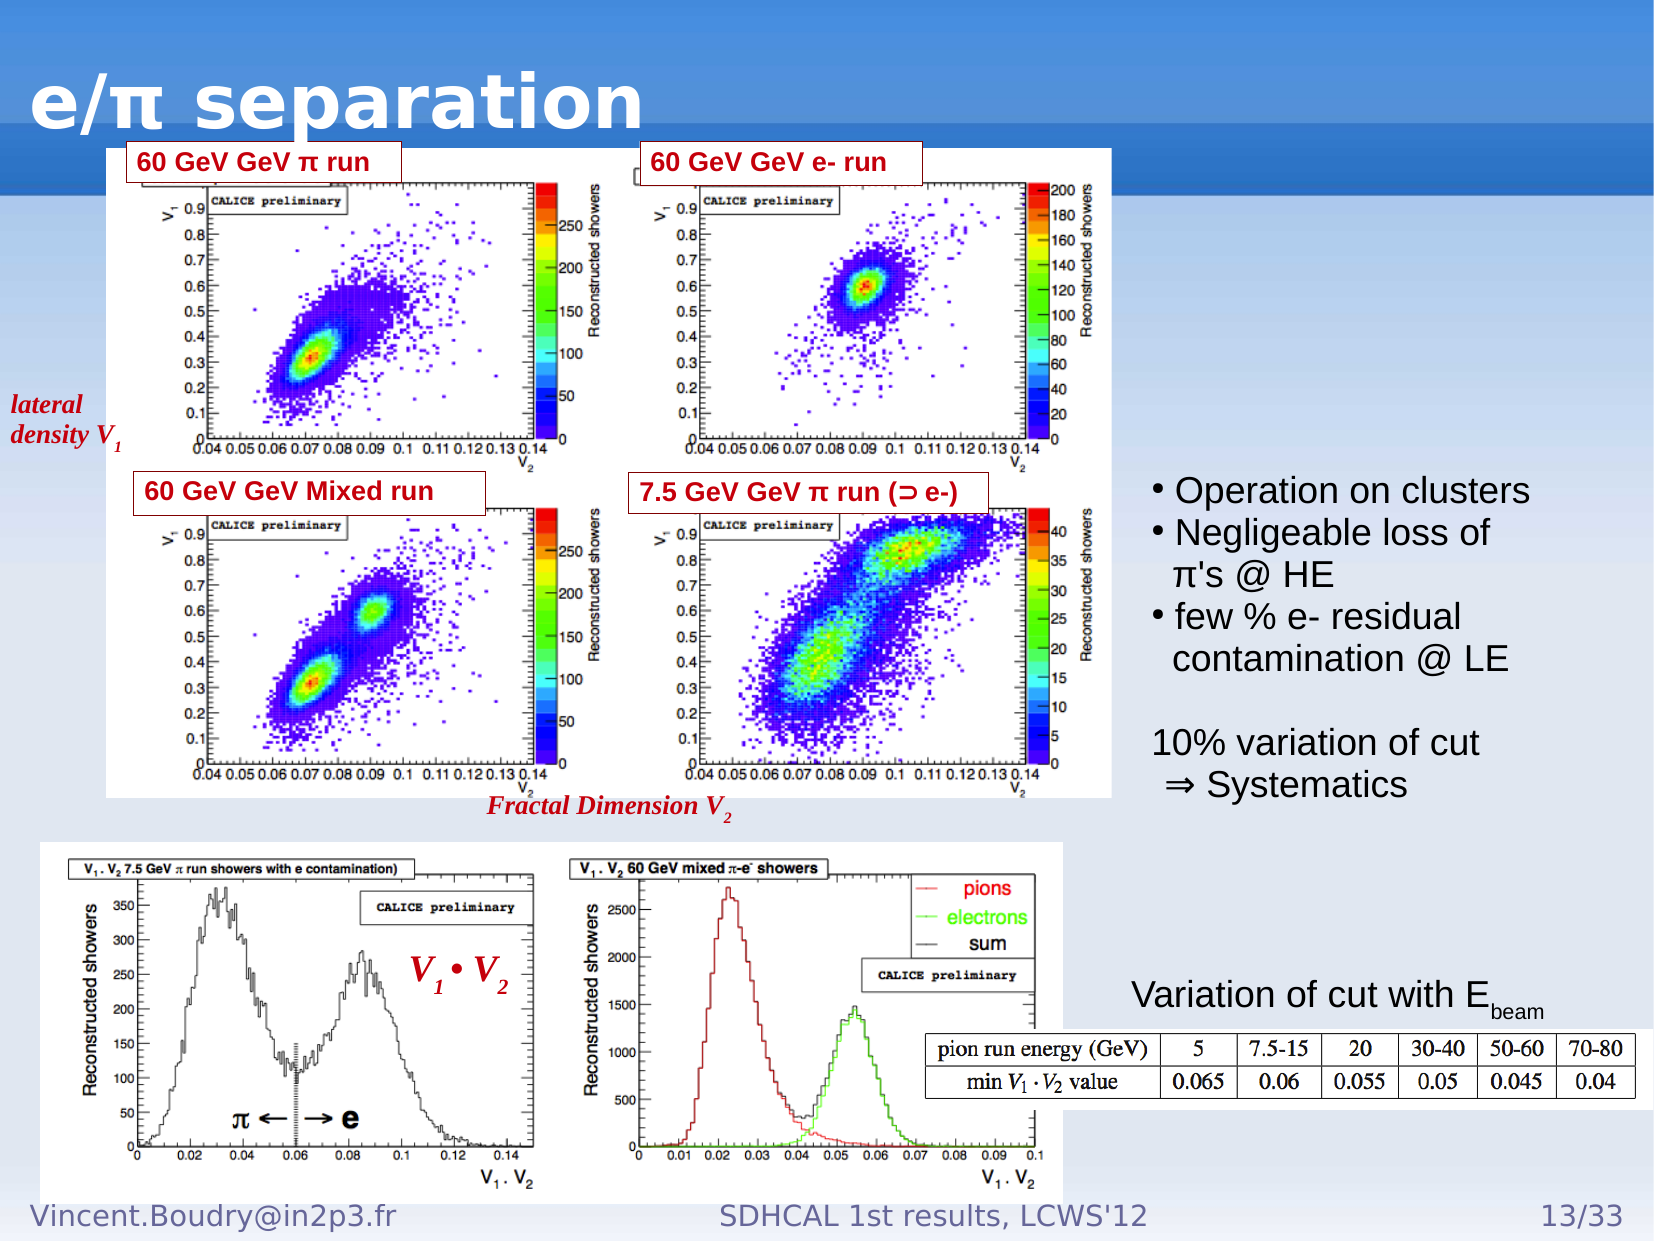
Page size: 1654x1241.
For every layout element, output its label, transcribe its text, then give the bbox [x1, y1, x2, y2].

text_box V1 • V2 [393, 941, 523, 1007]
text_box Variation of cut with Ebeam [1116, 965, 1561, 1032]
picture [0, 0, 1654, 1241]
text_box Operation on clusters Negligeable loss of π's @ HE few % e- residual contamination @ LE 10% variation of cut ⇒ Systematics [1136, 461, 1624, 815]
title e/π separation [29, 0, 1654, 207]
